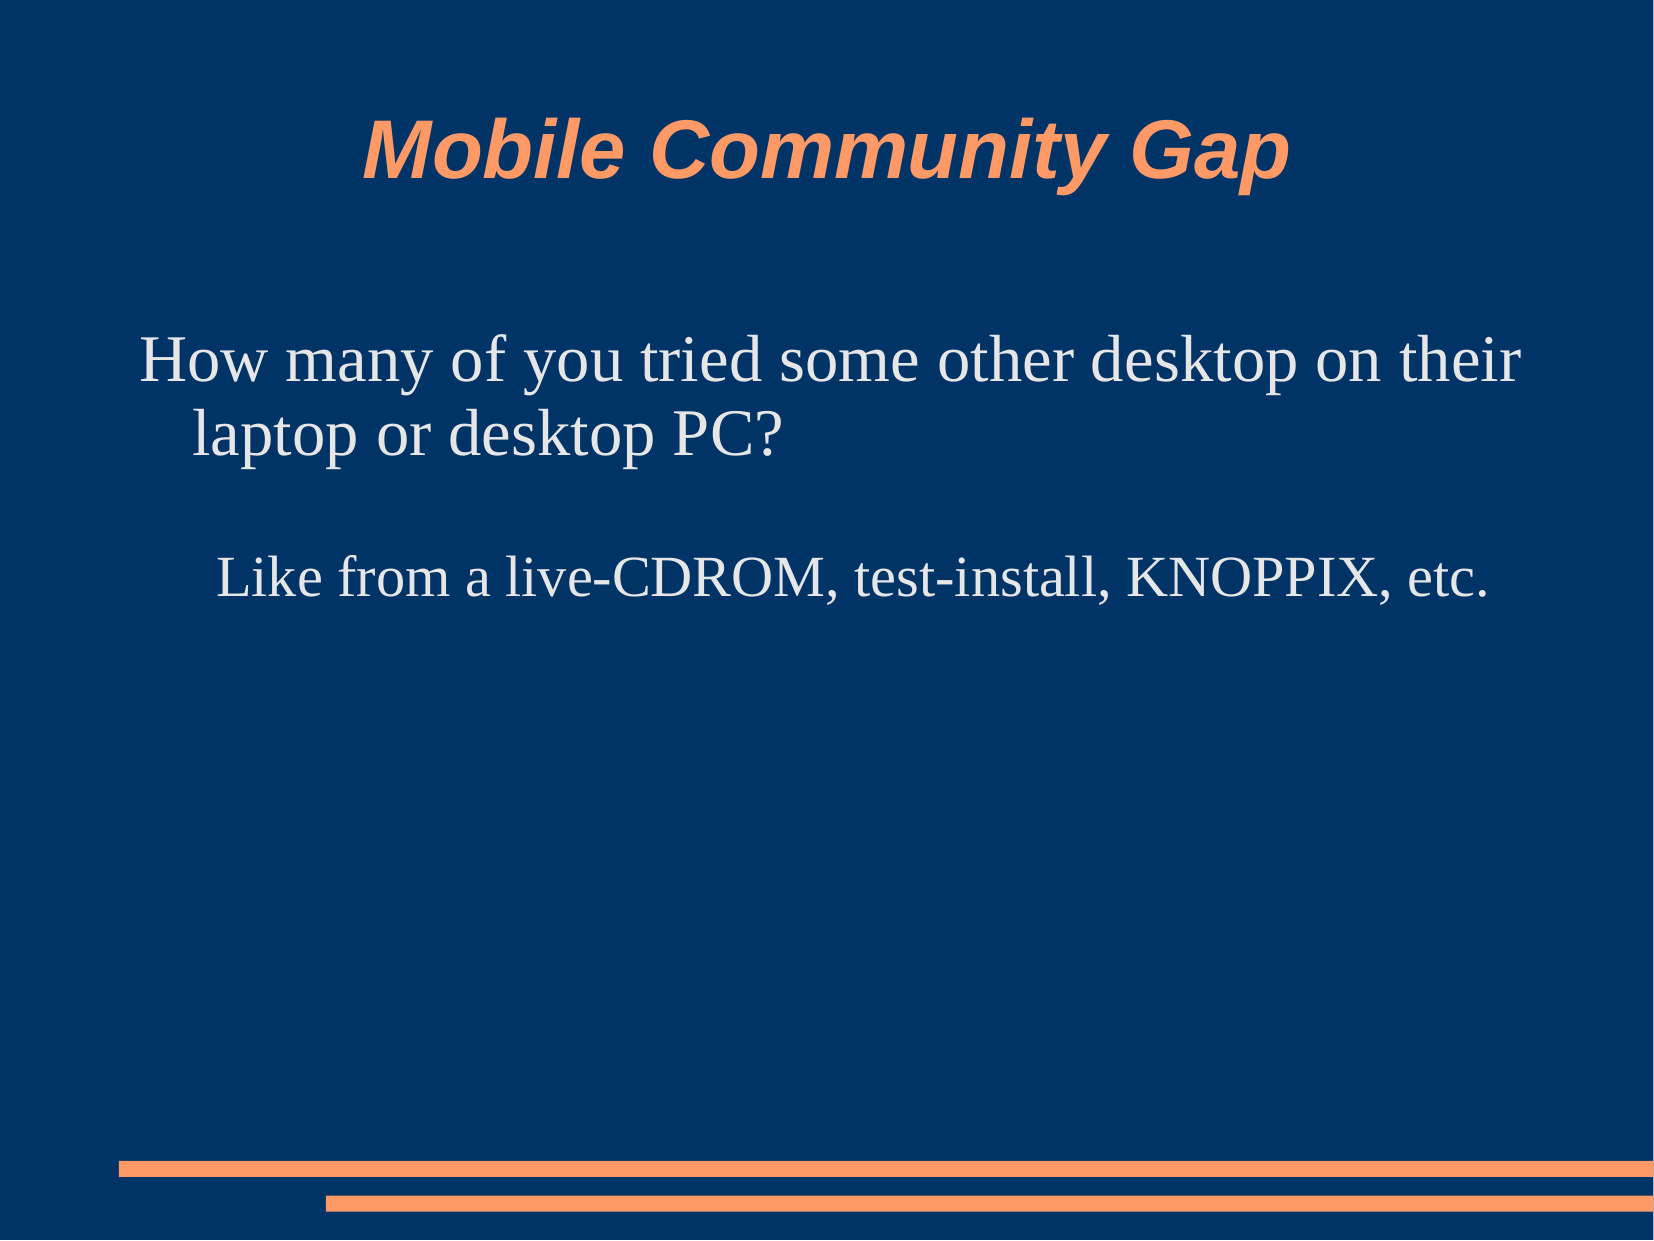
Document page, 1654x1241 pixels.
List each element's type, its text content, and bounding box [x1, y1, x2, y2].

list How many of you tried some other desktop on their laptop or desktop PC? Like from a live-CDROM, test-install, KNOPPIX, etc. [121, 322, 1561, 1118]
title Mobile Community Gap [121, 53, 1534, 247]
